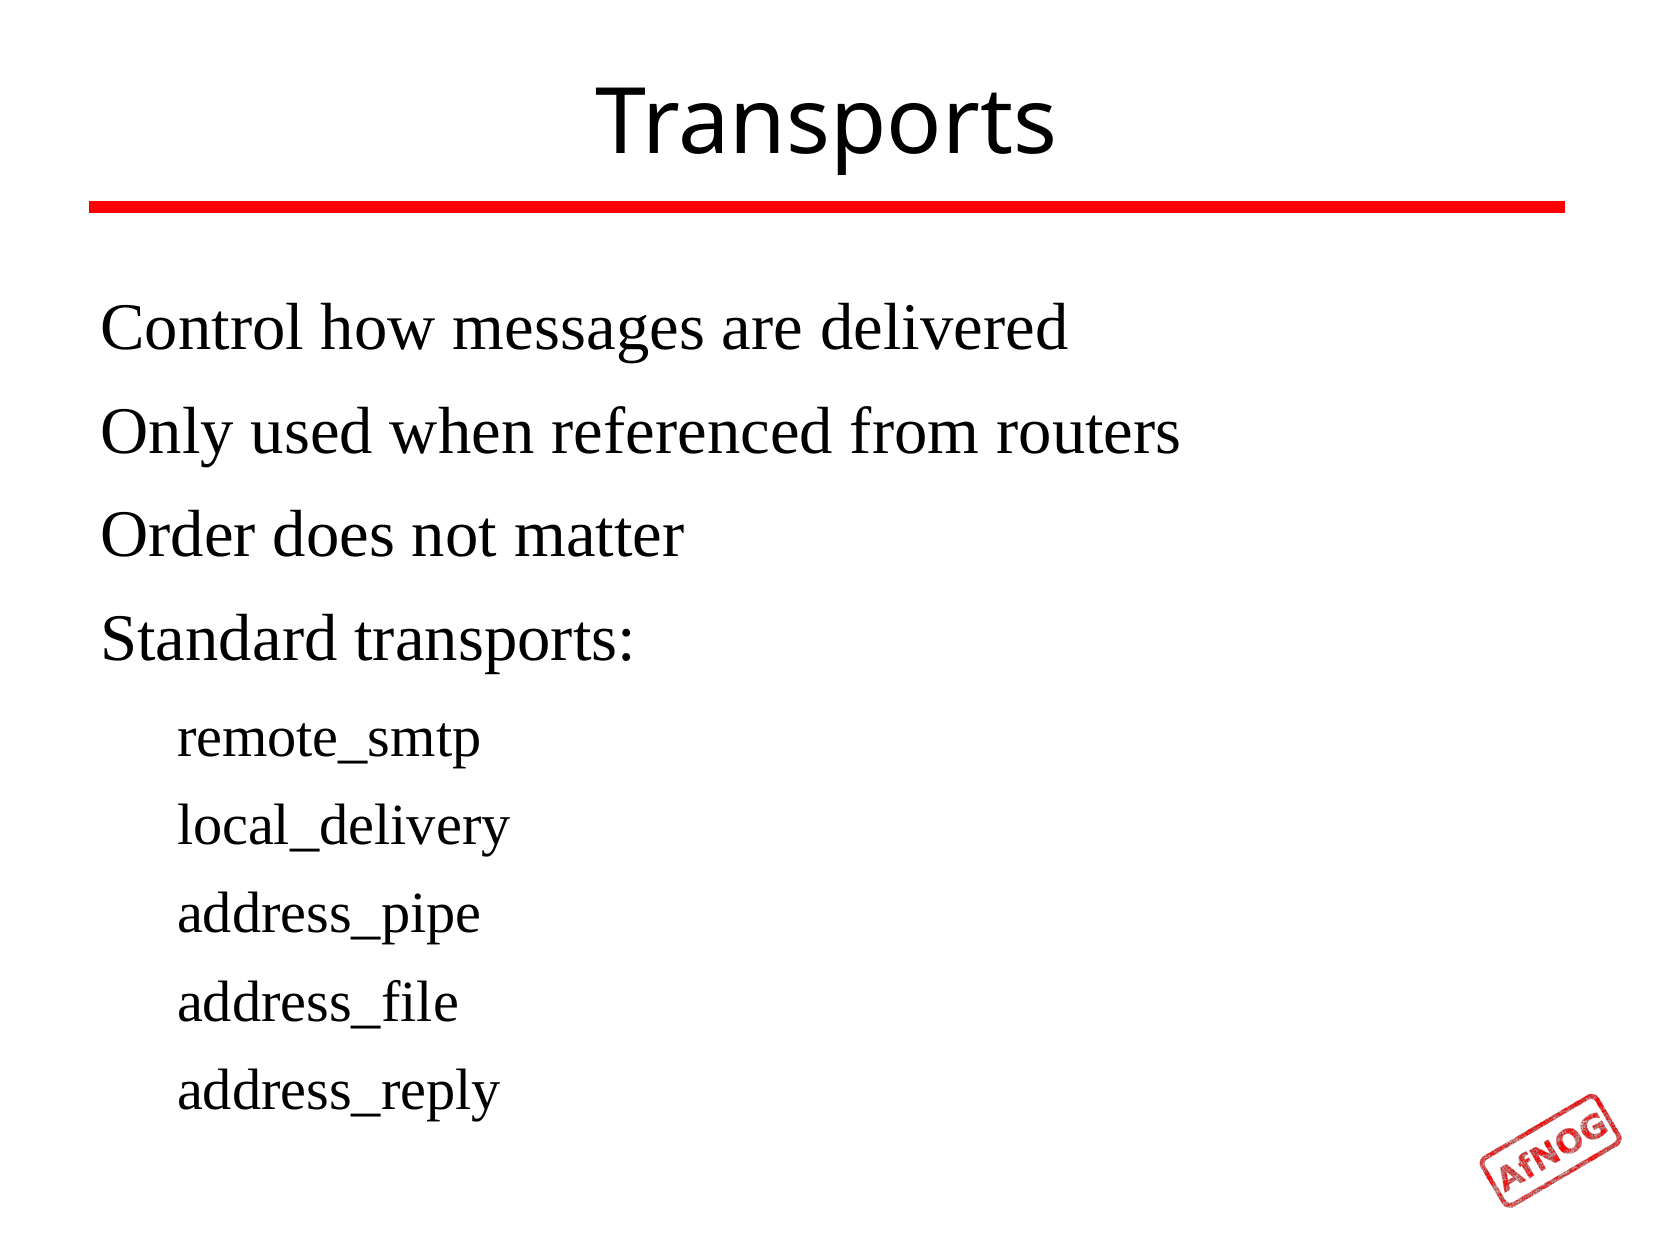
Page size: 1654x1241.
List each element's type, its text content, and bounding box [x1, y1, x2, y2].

list Control how messages are delivered Only used when referenced from routers Order does not matter Standard transports: remote_smtp local_delivery address_pipe address_file address_reply [82, 290, 1571, 1122]
picture [1476, 1090, 1625, 1211]
title Transports [88, 29, 1565, 207]
